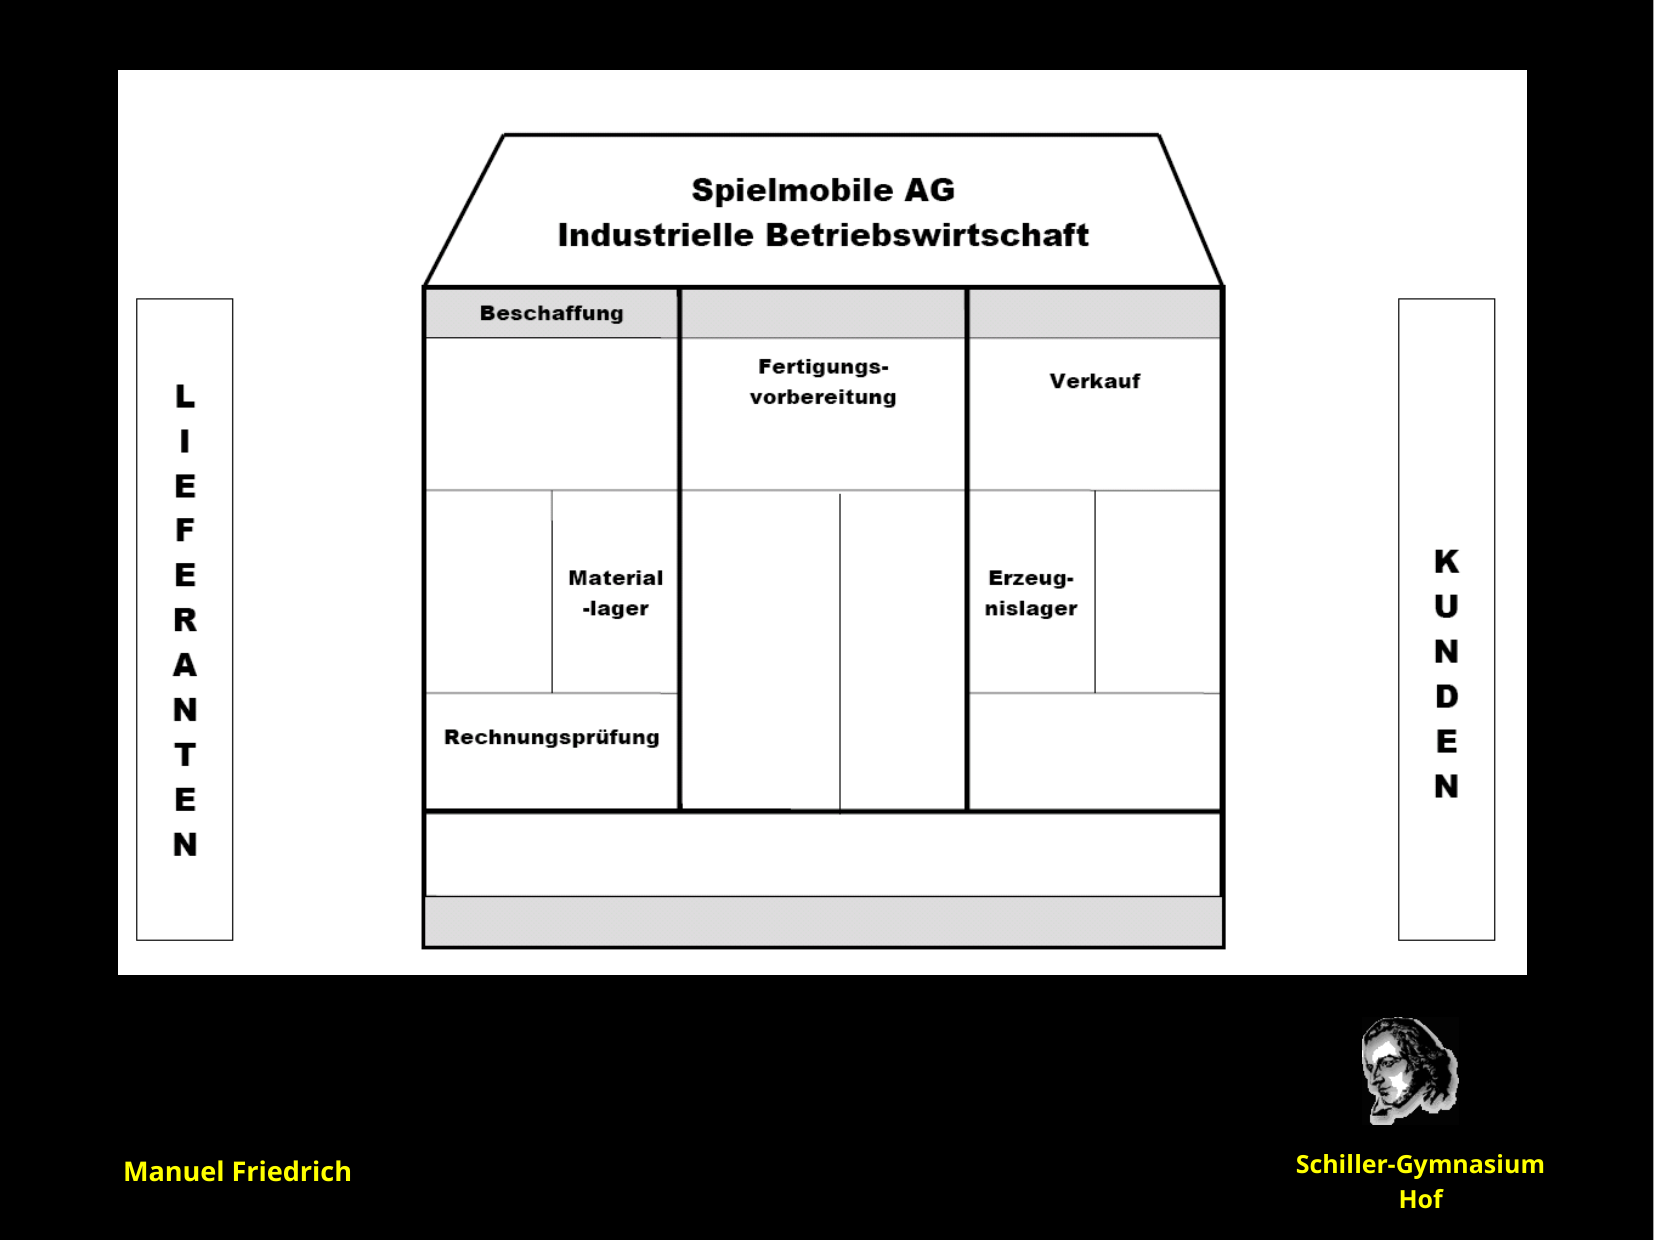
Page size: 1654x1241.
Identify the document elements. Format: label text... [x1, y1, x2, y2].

text_box Manuel Friedrich [123, 1151, 353, 1191]
text_box Schiller-Gymnasium Hof [1295, 1145, 1546, 1216]
picture [118, 70, 1527, 975]
picture [1362, 1017, 1459, 1126]
